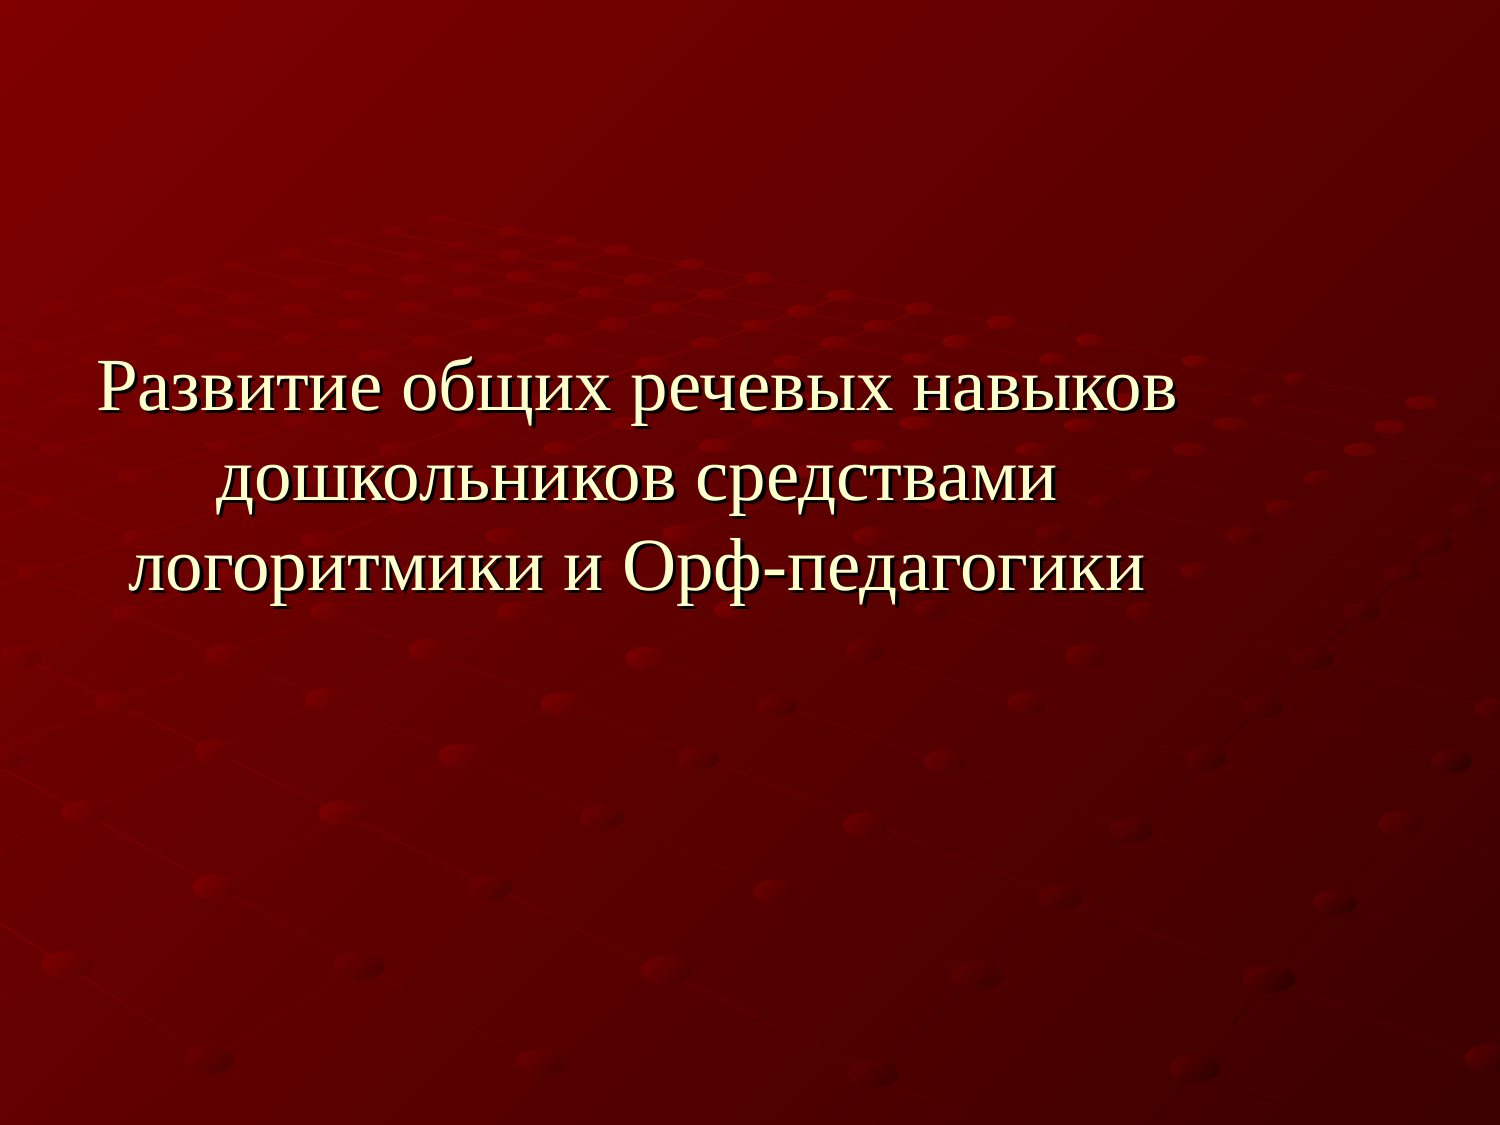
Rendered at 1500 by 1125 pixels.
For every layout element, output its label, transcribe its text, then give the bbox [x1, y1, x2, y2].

title Развитие общих речевых навыков дошкольников средствами логоритмики и Орф-педагогики [0, 327, 1276, 613]
